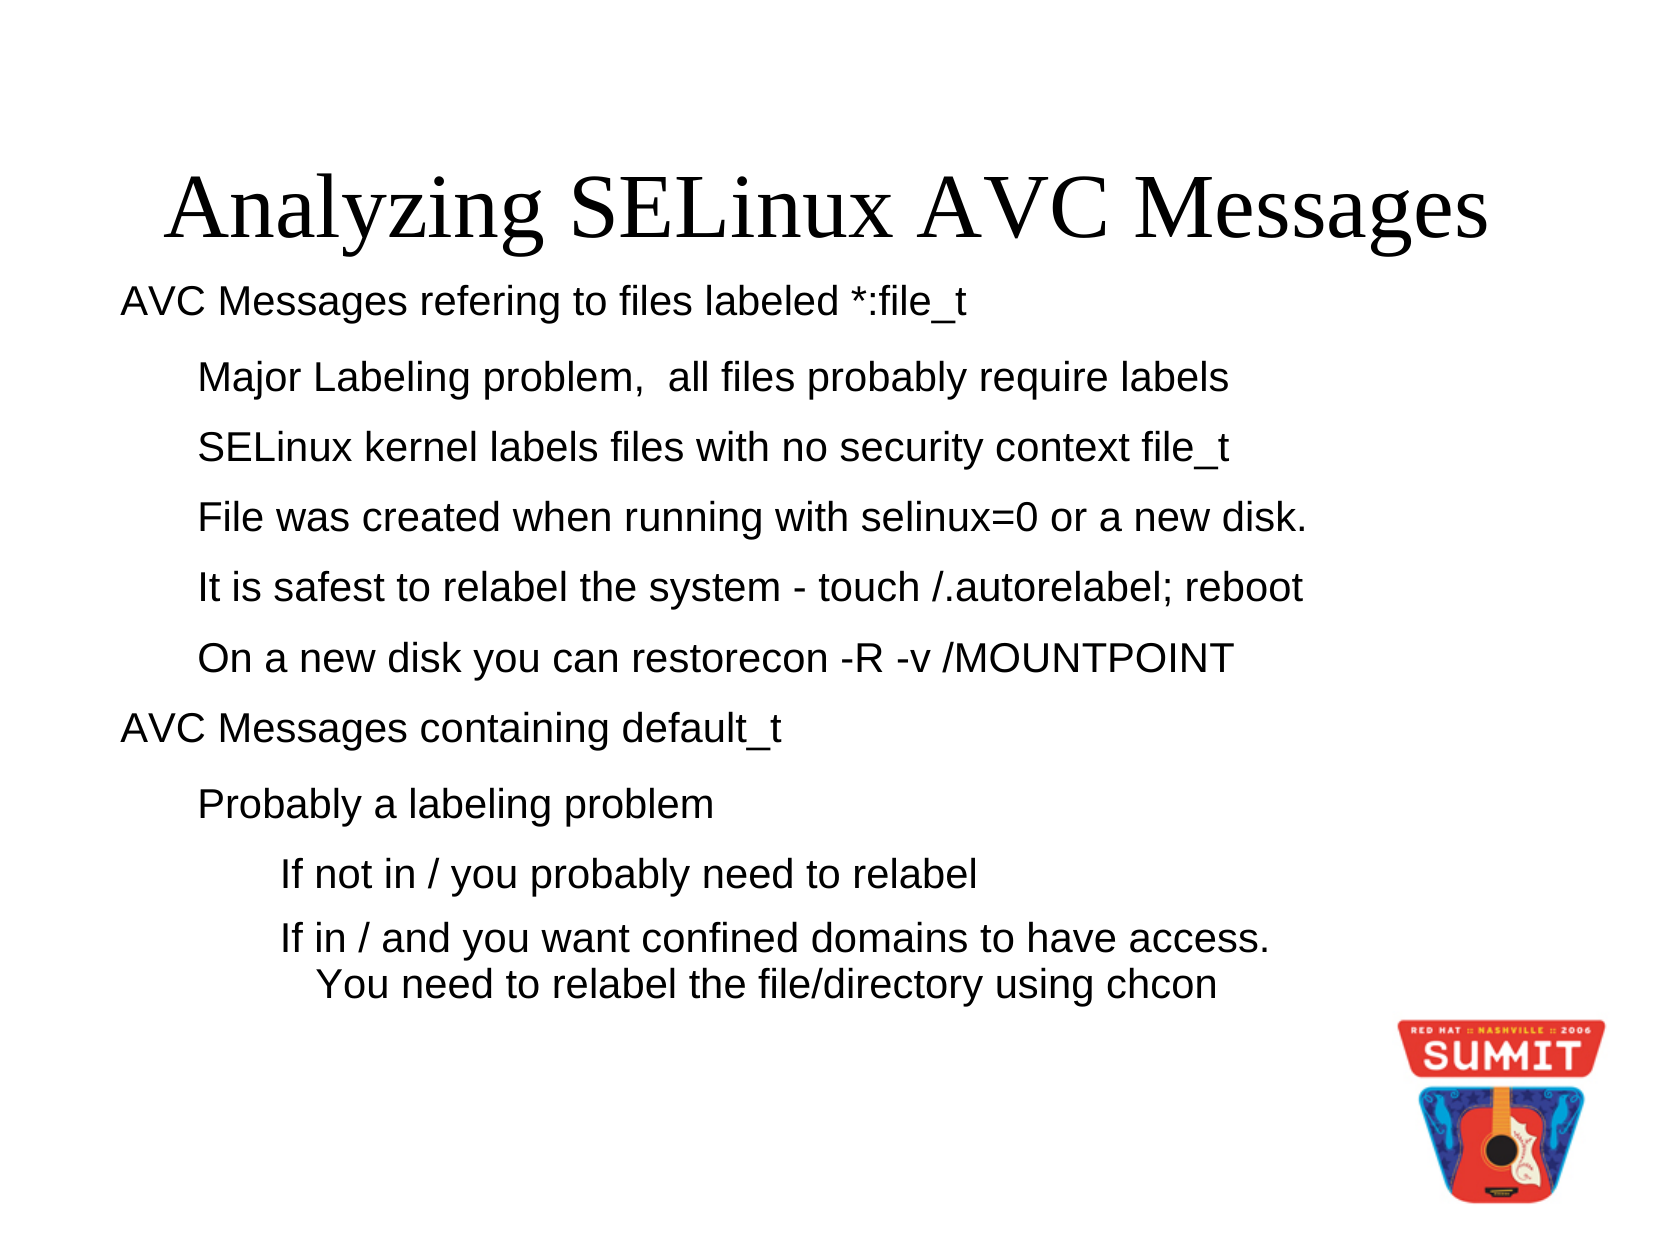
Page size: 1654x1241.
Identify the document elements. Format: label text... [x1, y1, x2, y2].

picture [1392, 1011, 1611, 1211]
list AVC Messages refering to files labeled *:file_t Major Labeling problem, all files probably require labels SELinux kernel labels files with no security context file_t File was created when running with selinux=0 or a new disk. It is safest to relabel the system - touch /.autorelabel; reboot On a new disk you can restorecon -R -v /MOUNTPOINT AVC Messages containing default_t Probably a labeling problem If not in / you probably need to relabel If in / and you want confined domains to have access. You need to relabel the file/directory using chcon [102, 277, 1515, 1179]
title Analyzing SELinux AVC Messages [121, 142, 1534, 270]
